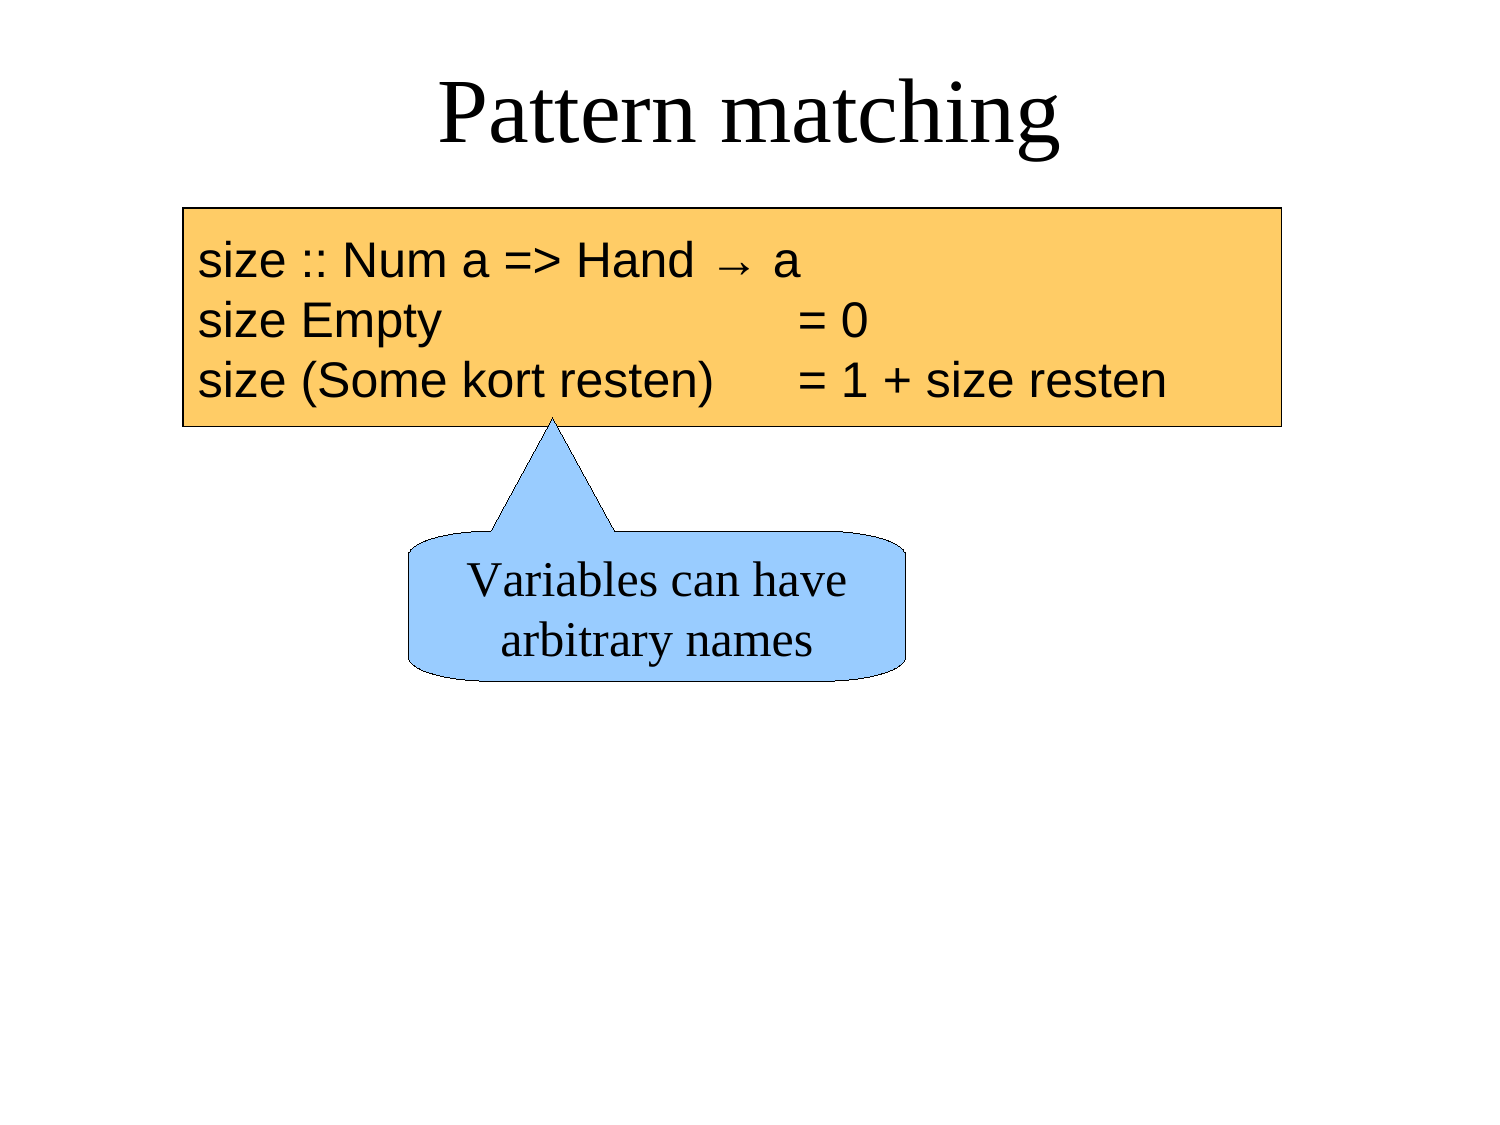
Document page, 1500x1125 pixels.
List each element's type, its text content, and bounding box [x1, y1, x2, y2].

text_box Variables can have arbitrary names [408, 417, 906, 682]
text_box size :: Num a => Hand → a size Empty = 0 size (Some kort resten) = 1 + size resten [183, 208, 1282, 427]
title Pattern matching [112, 17, 1388, 205]
